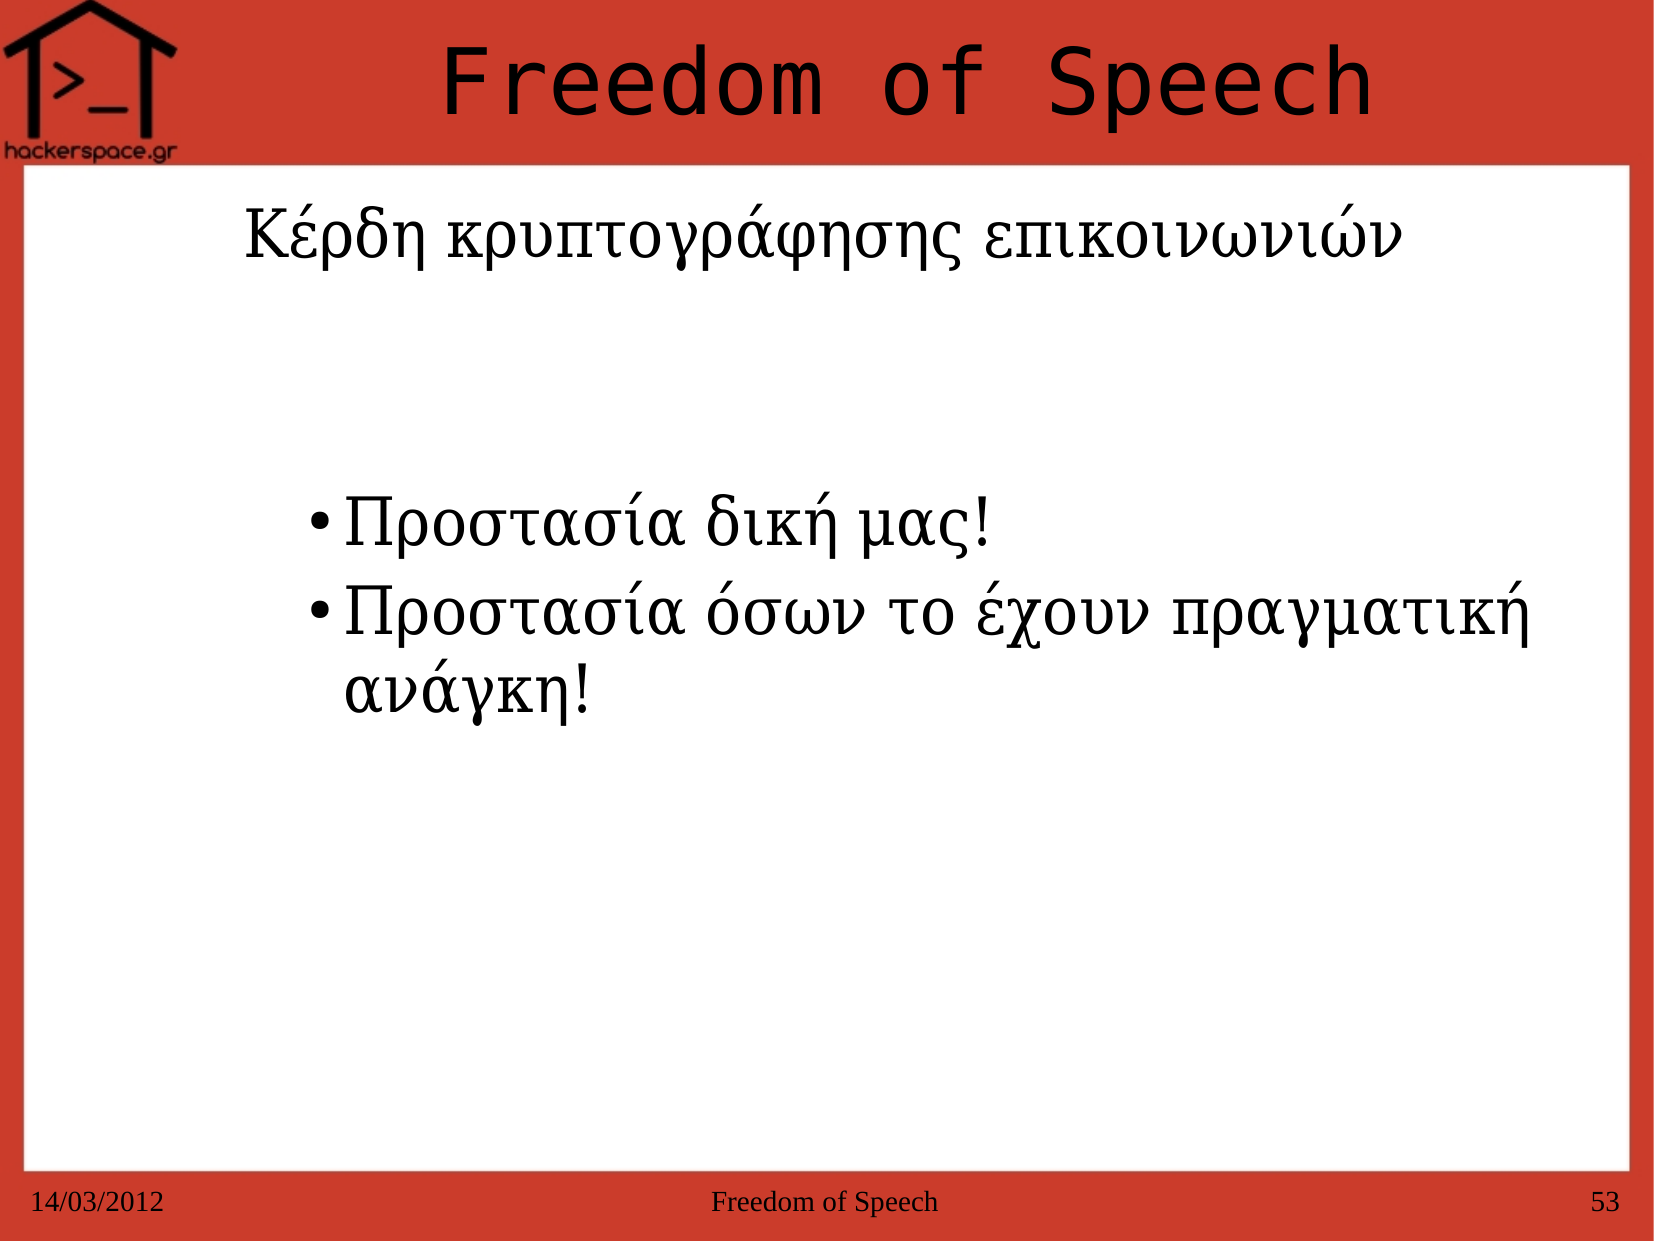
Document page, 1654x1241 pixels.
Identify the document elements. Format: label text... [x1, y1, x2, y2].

title Freedom of Speech [195, 15, 1621, 151]
picture [0, 0, 1654, 1241]
list Κέρδη κρυπτογράφησης επικοινωνιών Προστασία δική μας! Προστασία όσων το έχουν πραγματική ανάγκη! [60, 195, 1591, 1141]
